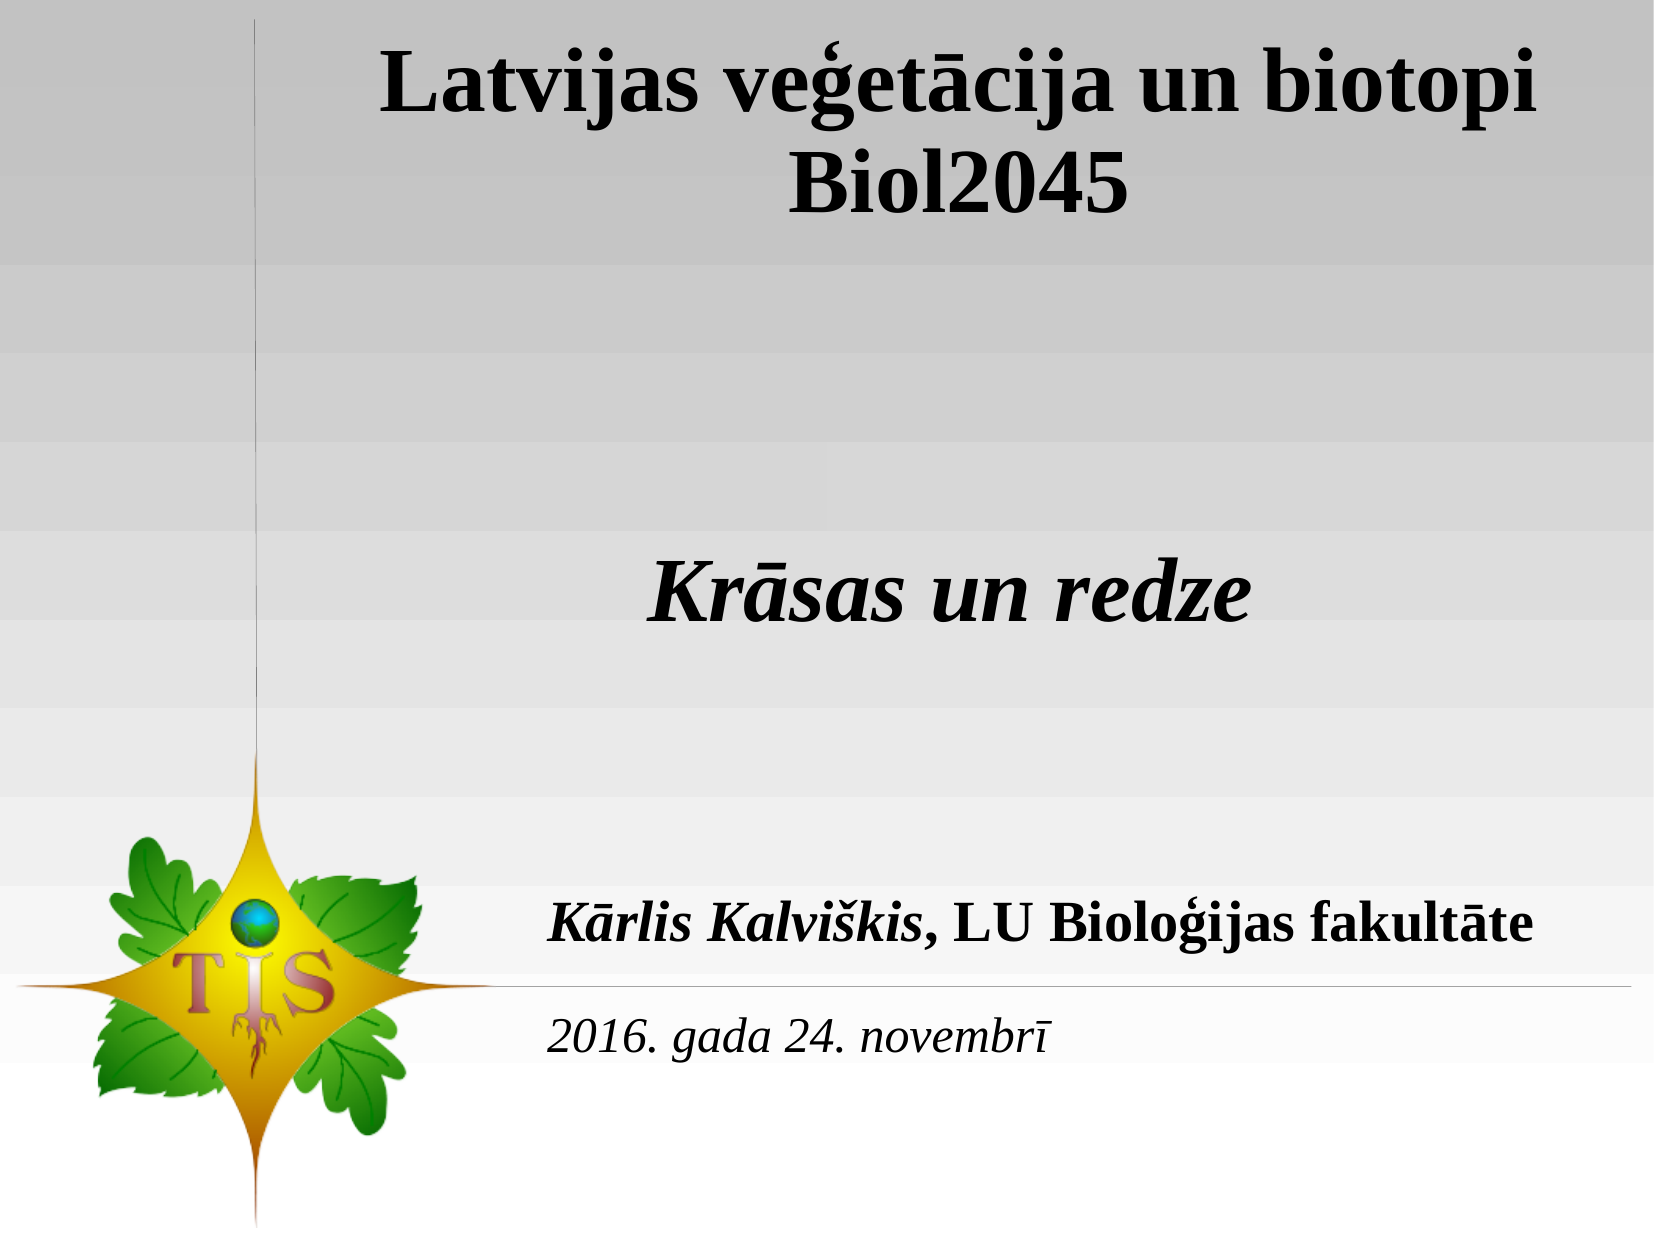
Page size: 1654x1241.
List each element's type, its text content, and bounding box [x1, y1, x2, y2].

picture [0, 0, 1654, 1241]
text_box 2016. gada 24. novembrī [547, 1007, 1066, 1064]
title Krāsas un redze [295, 324, 1607, 857]
